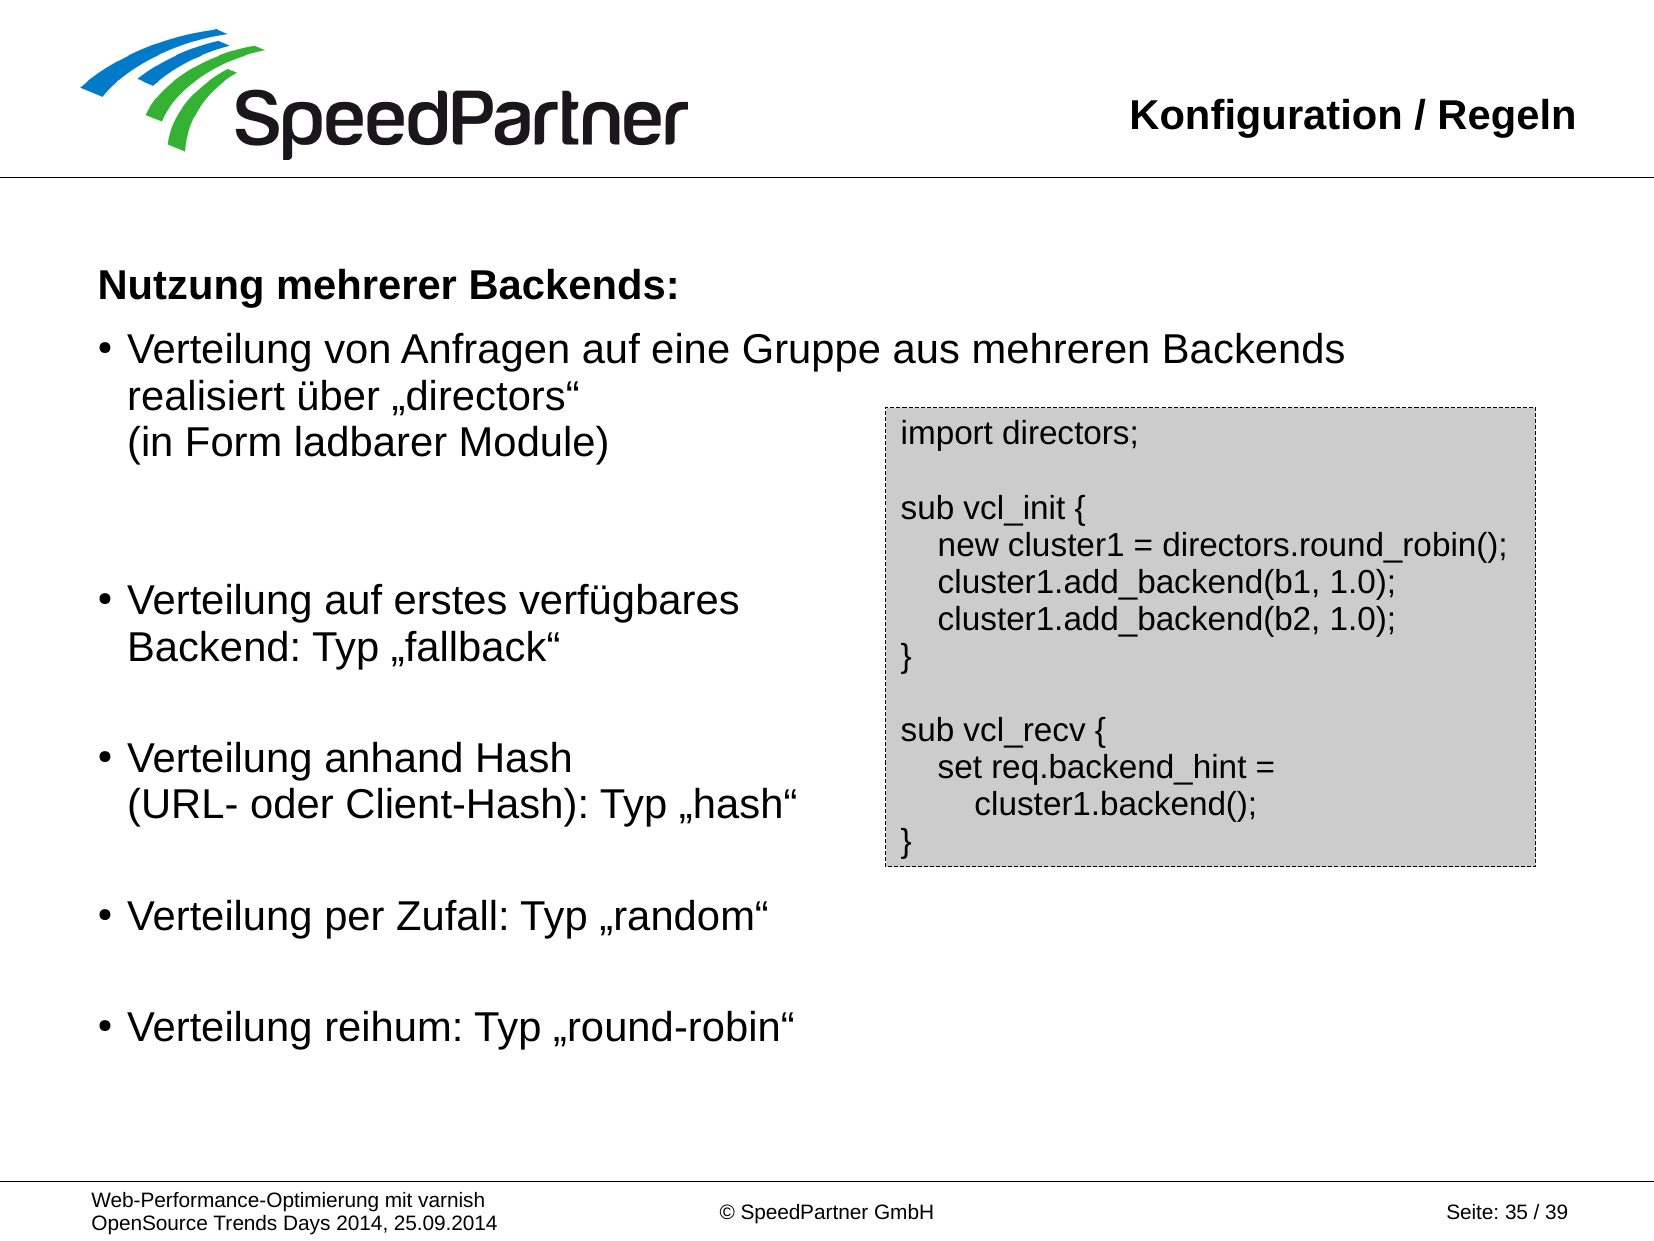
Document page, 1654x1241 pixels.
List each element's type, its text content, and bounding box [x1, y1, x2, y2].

picture [80, 29, 688, 160]
text_box Nutzung mehrerer Backends: Verteilung von Anfragen auf eine Gruppe aus mehreren Backends realisiert über „directors“ (in Form ladbarer Module) Verteilung auf erstes verfügbares Backend: Typ „fallback“ Verteilung anhand Hash (URL- oder Client-Hash): Typ „hash“ Verteilung per Zufall: Typ „random“ Verteilung reihum: Typ „round-robin“ [82, 254, 1565, 1177]
text_box import directors; sub vcl_init { new cluster1 = directors.round_robin(); cluster1.add_backend(b1, 1.0); cluster1.add_backend(b2, 1.0); } sub vcl_recv { set req.backend_hint = cluster1.backend(); } [885, 407, 1536, 867]
title Konfiguration / Regeln [590, 70, 1577, 160]
